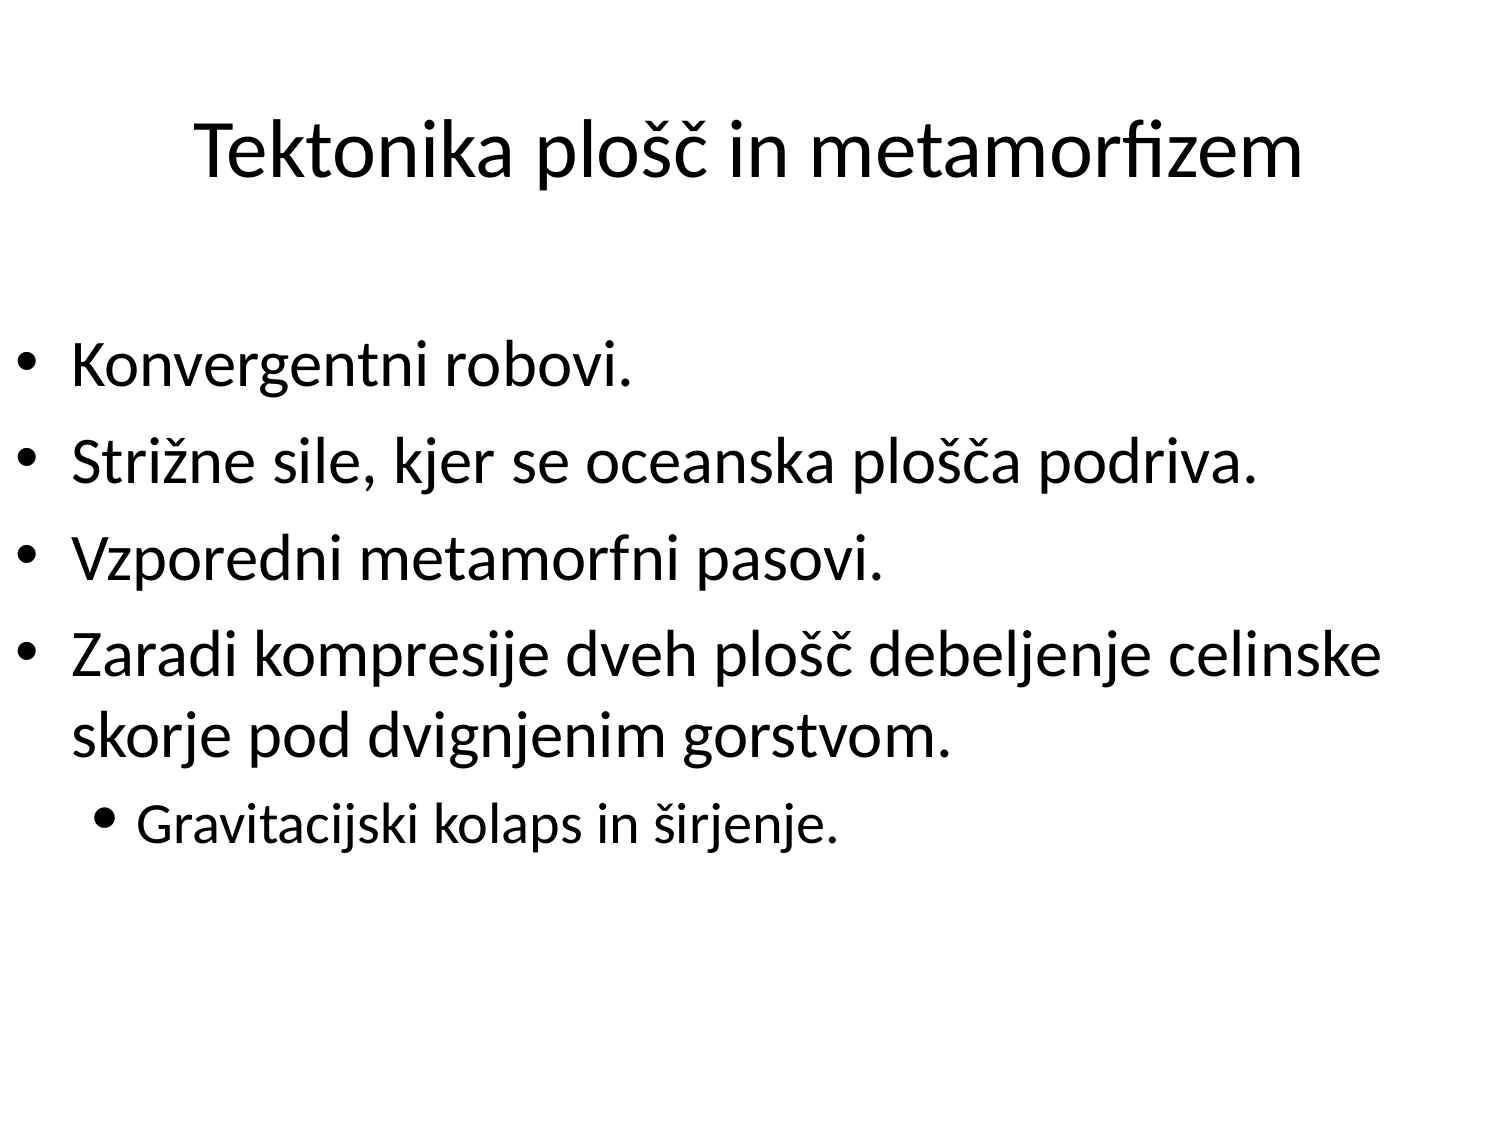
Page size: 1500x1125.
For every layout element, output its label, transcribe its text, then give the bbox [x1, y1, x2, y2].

title Tektonika plošč in metamorfizem [75, 49, 1426, 238]
list Konvergentni robovi. Strižne sile, kjer se oceanska plošča podriva. Vzporedni metamorfni pasovi. Zaradi kompresije dveh plošč debeljenje celinske skorje pod dvignjenim gorstvom. Gravitacijski kolaps in širjenje. [0, 312, 1500, 1125]
